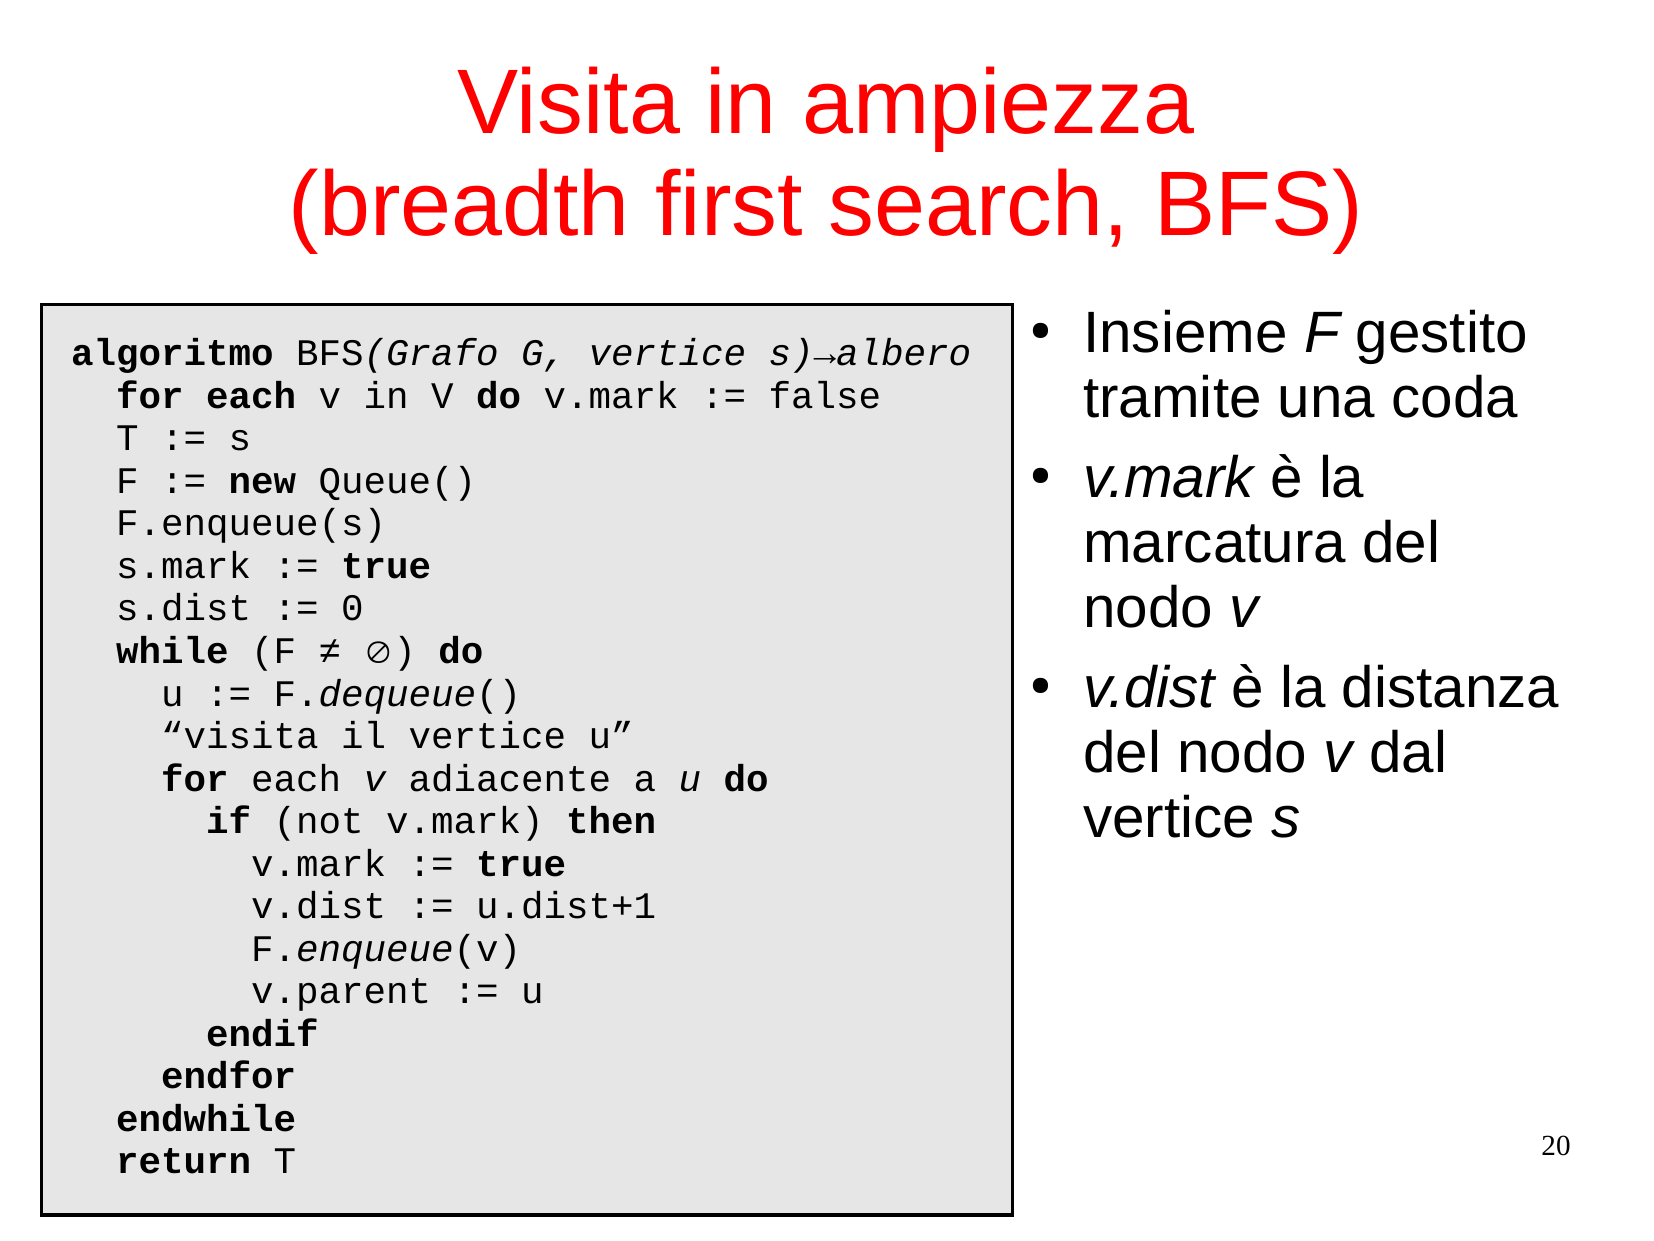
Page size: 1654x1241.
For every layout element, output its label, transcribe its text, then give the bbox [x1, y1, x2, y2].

list Insieme F gestito tramite una coda v.mark è la marcatura del nodo v v.dist è la distanza del nodo v dal vertice s [1012, 300, 1576, 1119]
text_box algoritmo BFS(Grafo G, vertice s)→albero for each v in V do v.mark := false T := s F := new Queue() F.enqueue(s) s.mark := true s.dist := 0 while (F ≠ ) do u := F.dequeue() “visita il vertice u” for each v adiacente a u do if (not v.mark) then v.mark := true v.dist := u.dist+1 F.enqueue(v) v.parent := u endif endfor endwhile return T [41, 304, 1013, 1216]
title Visita in ampiezza (breadth first search, BFS) [82, 49, 1571, 257]
